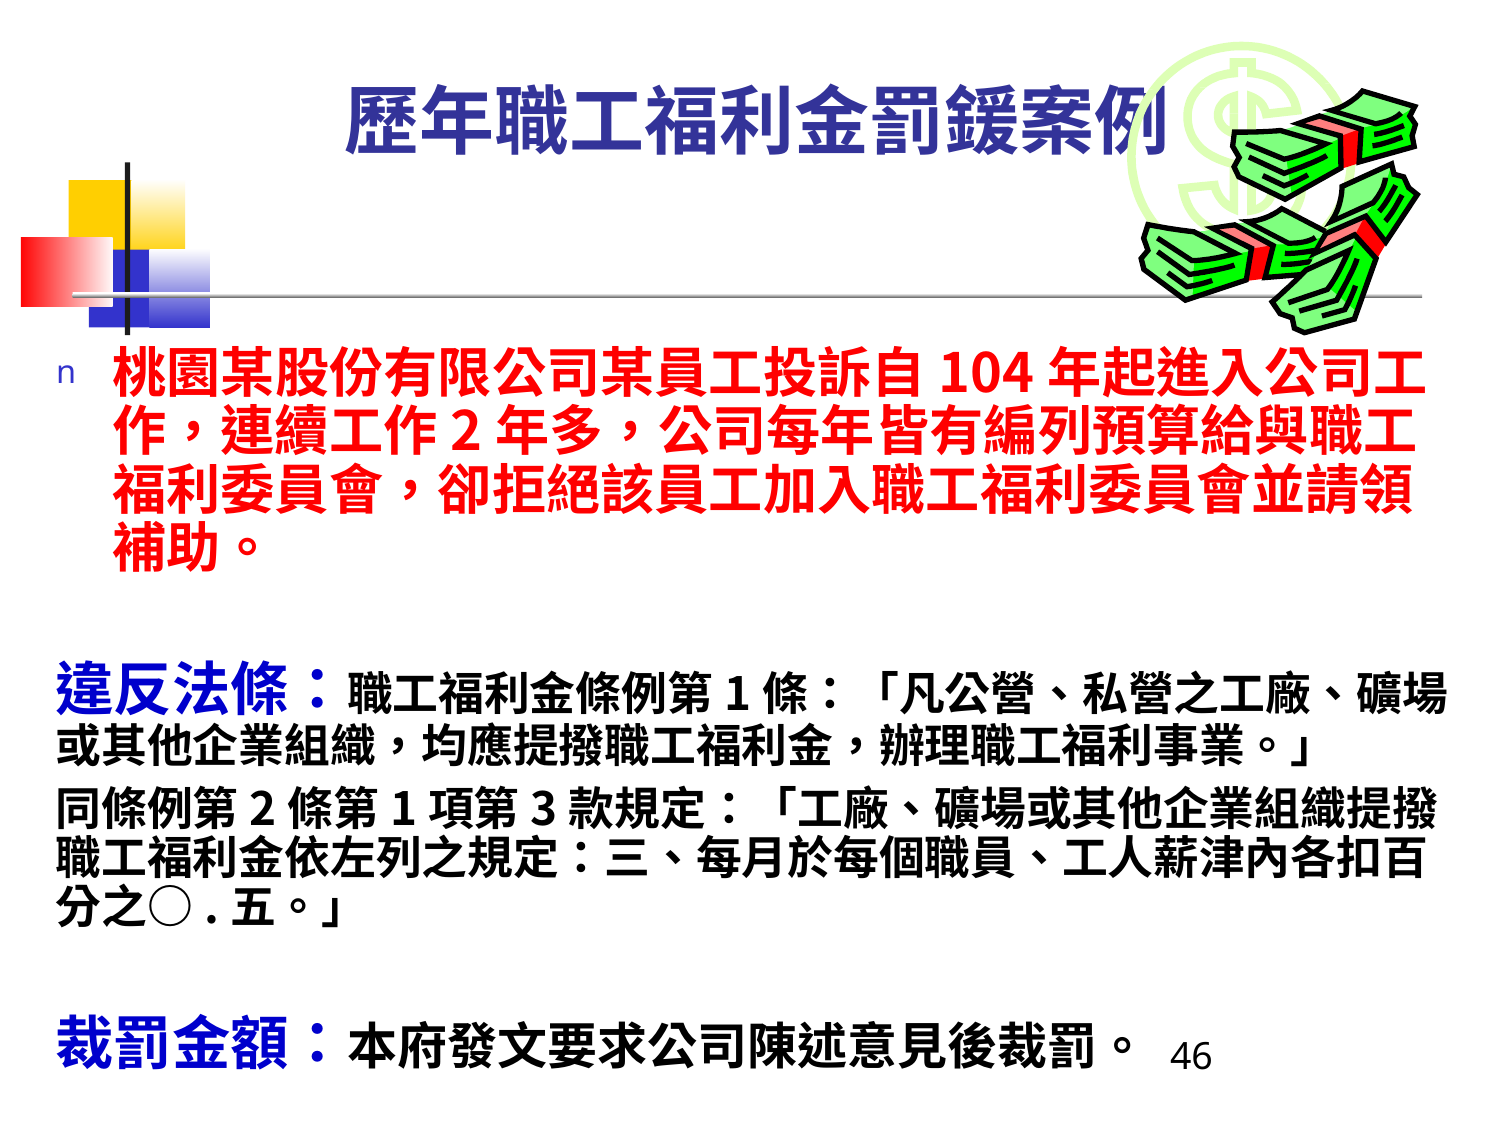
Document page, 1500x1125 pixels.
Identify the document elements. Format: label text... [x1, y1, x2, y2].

list 桃園某股份有限公司某員工投訴自104年起進入公司工作，連續工作2年多，公司每年皆有編列預算給與職工福利委員會，卻拒絕該員工加入職工福利委員會並請領補助。 違反法條：職工福利金條例第1條：「凡公營、私營之工廠、礦場或其他企業組織，均應提撥職工福利金，辦理職工福利事業。」 同條例第2條第1項第3款規定：「工廠、礦場或其他企業組織提撥職工福利金依左列之規定：三、每月於每個職員、工人薪津內各扣百分之○.五。」 裁罰金額：本府發文要求公司陳述意見後裁罰。 [41, 338, 1471, 1012]
picture [1127, 41, 1421, 336]
slide_number <編號> [1155, 1024, 1468, 1100]
title 歷年職工福利金罰鍰案例 [123, 66, 1127, 216]
